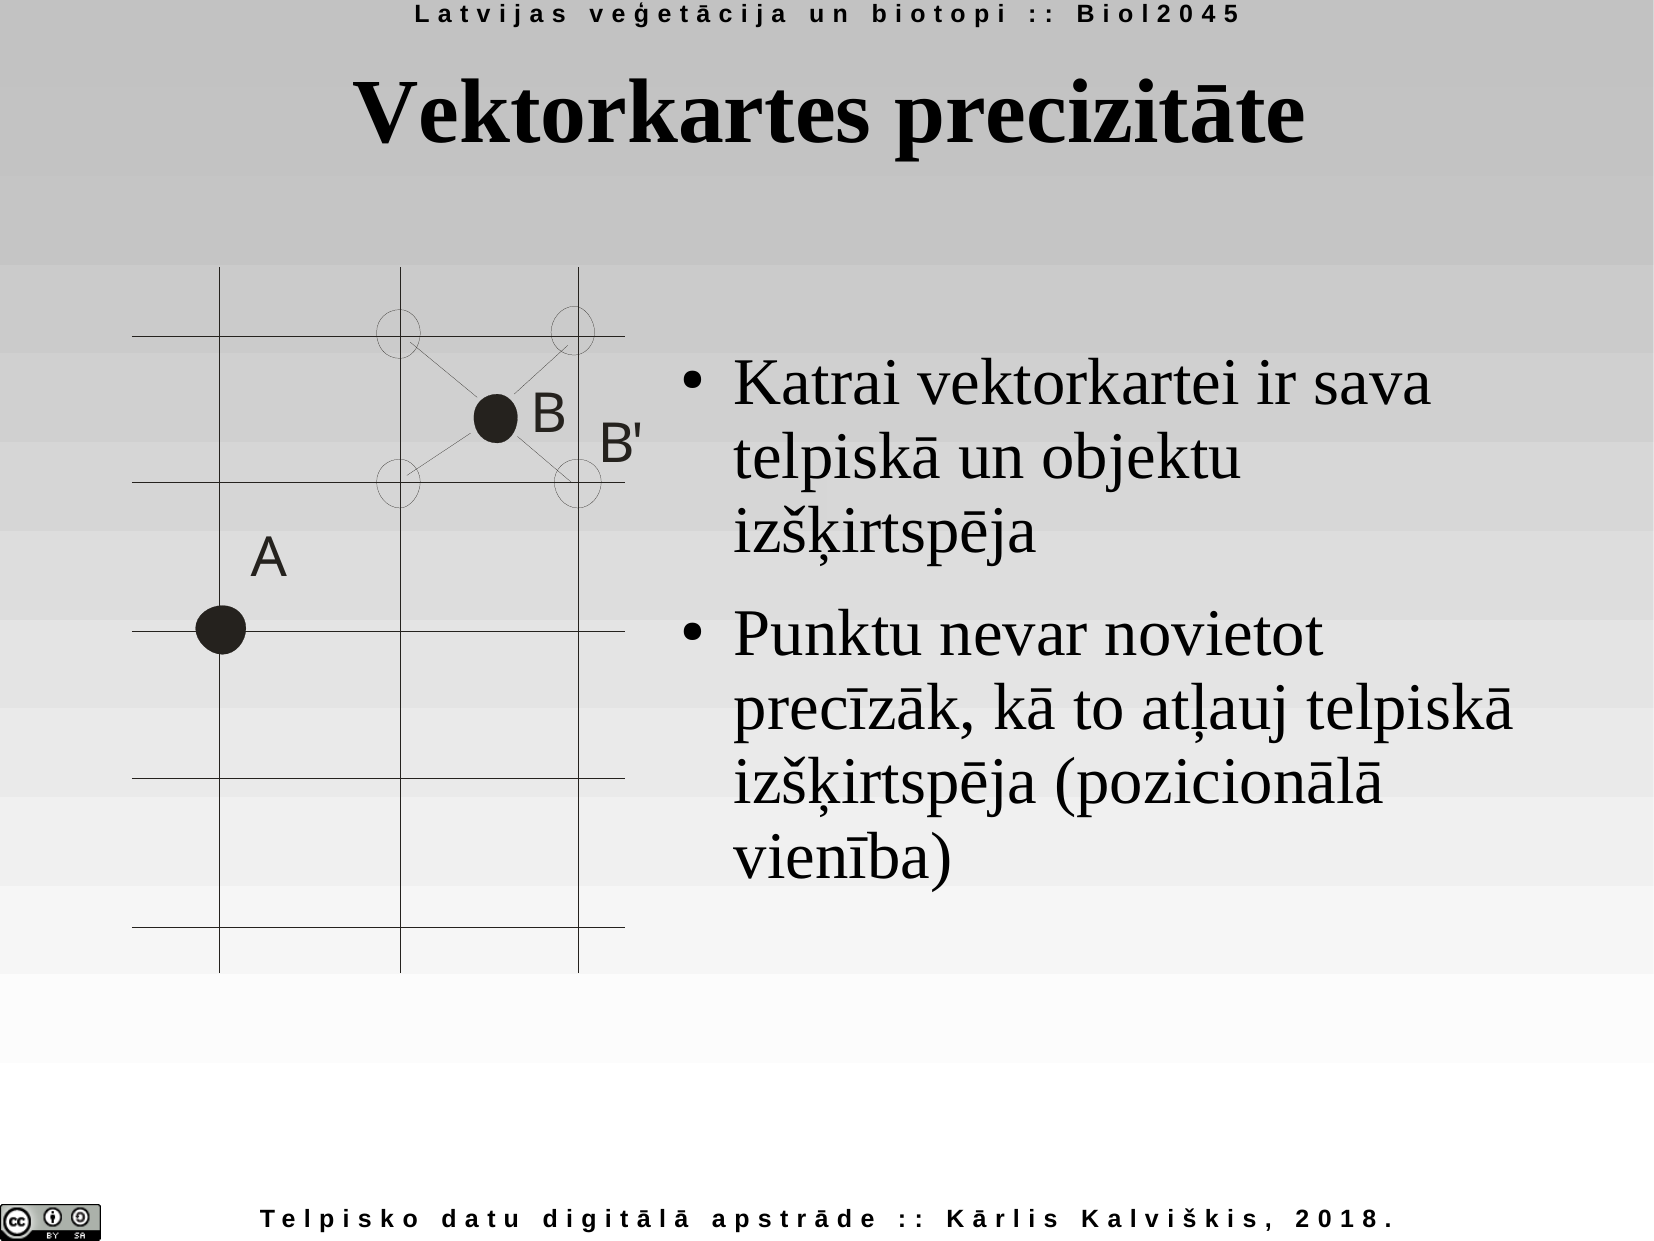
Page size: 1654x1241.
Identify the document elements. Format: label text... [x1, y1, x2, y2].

title Vektorkartes precizitāte [34, 61, 1626, 296]
list Katrai vektorkartei ir sava telpiskā un objektu izšķirtspēja Punktu nevar novietot precīzāk, kā to atļauj telpiskā izšķirtspēja (pozicionālā vienība) [662, 344, 1535, 1145]
picture [0, 0, 1654, 1241]
